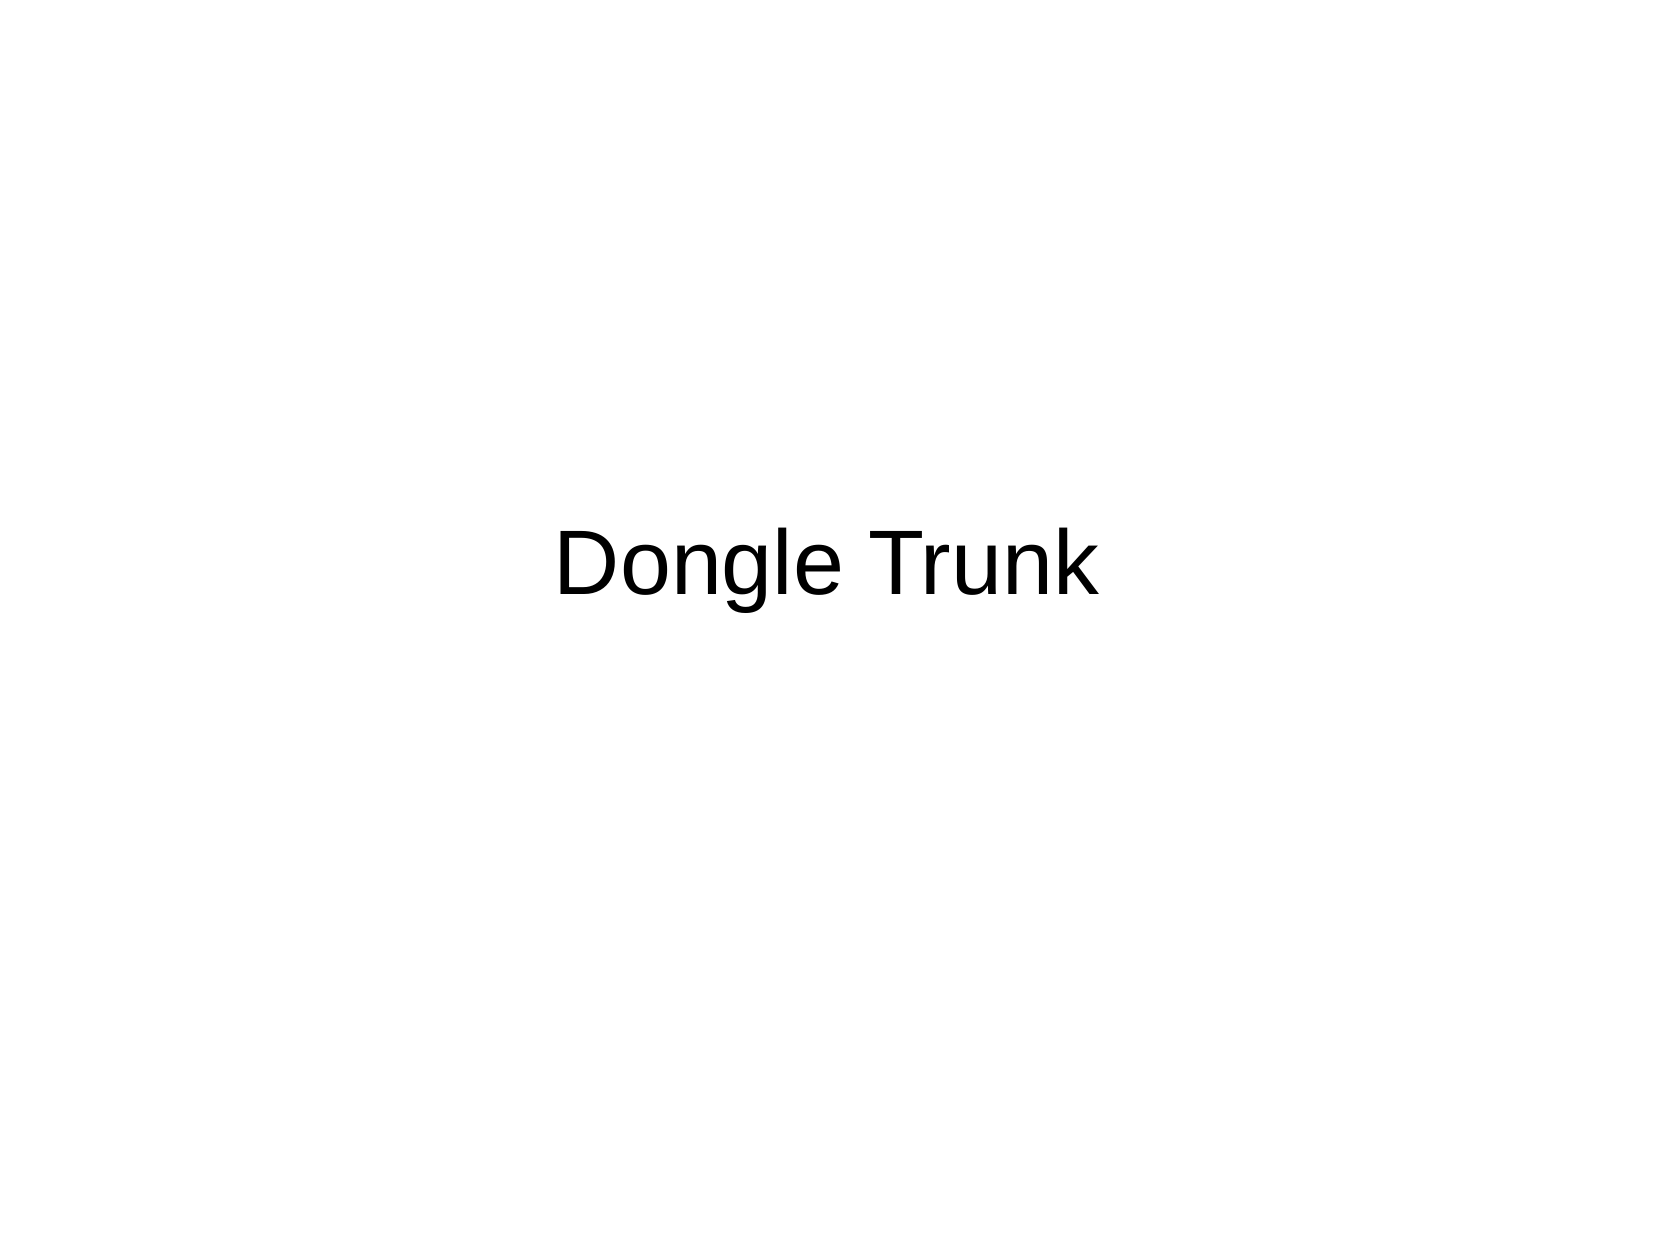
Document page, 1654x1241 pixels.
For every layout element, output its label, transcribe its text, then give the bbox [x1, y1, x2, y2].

title Dongle Trunk [82, 0, 1571, 615]
